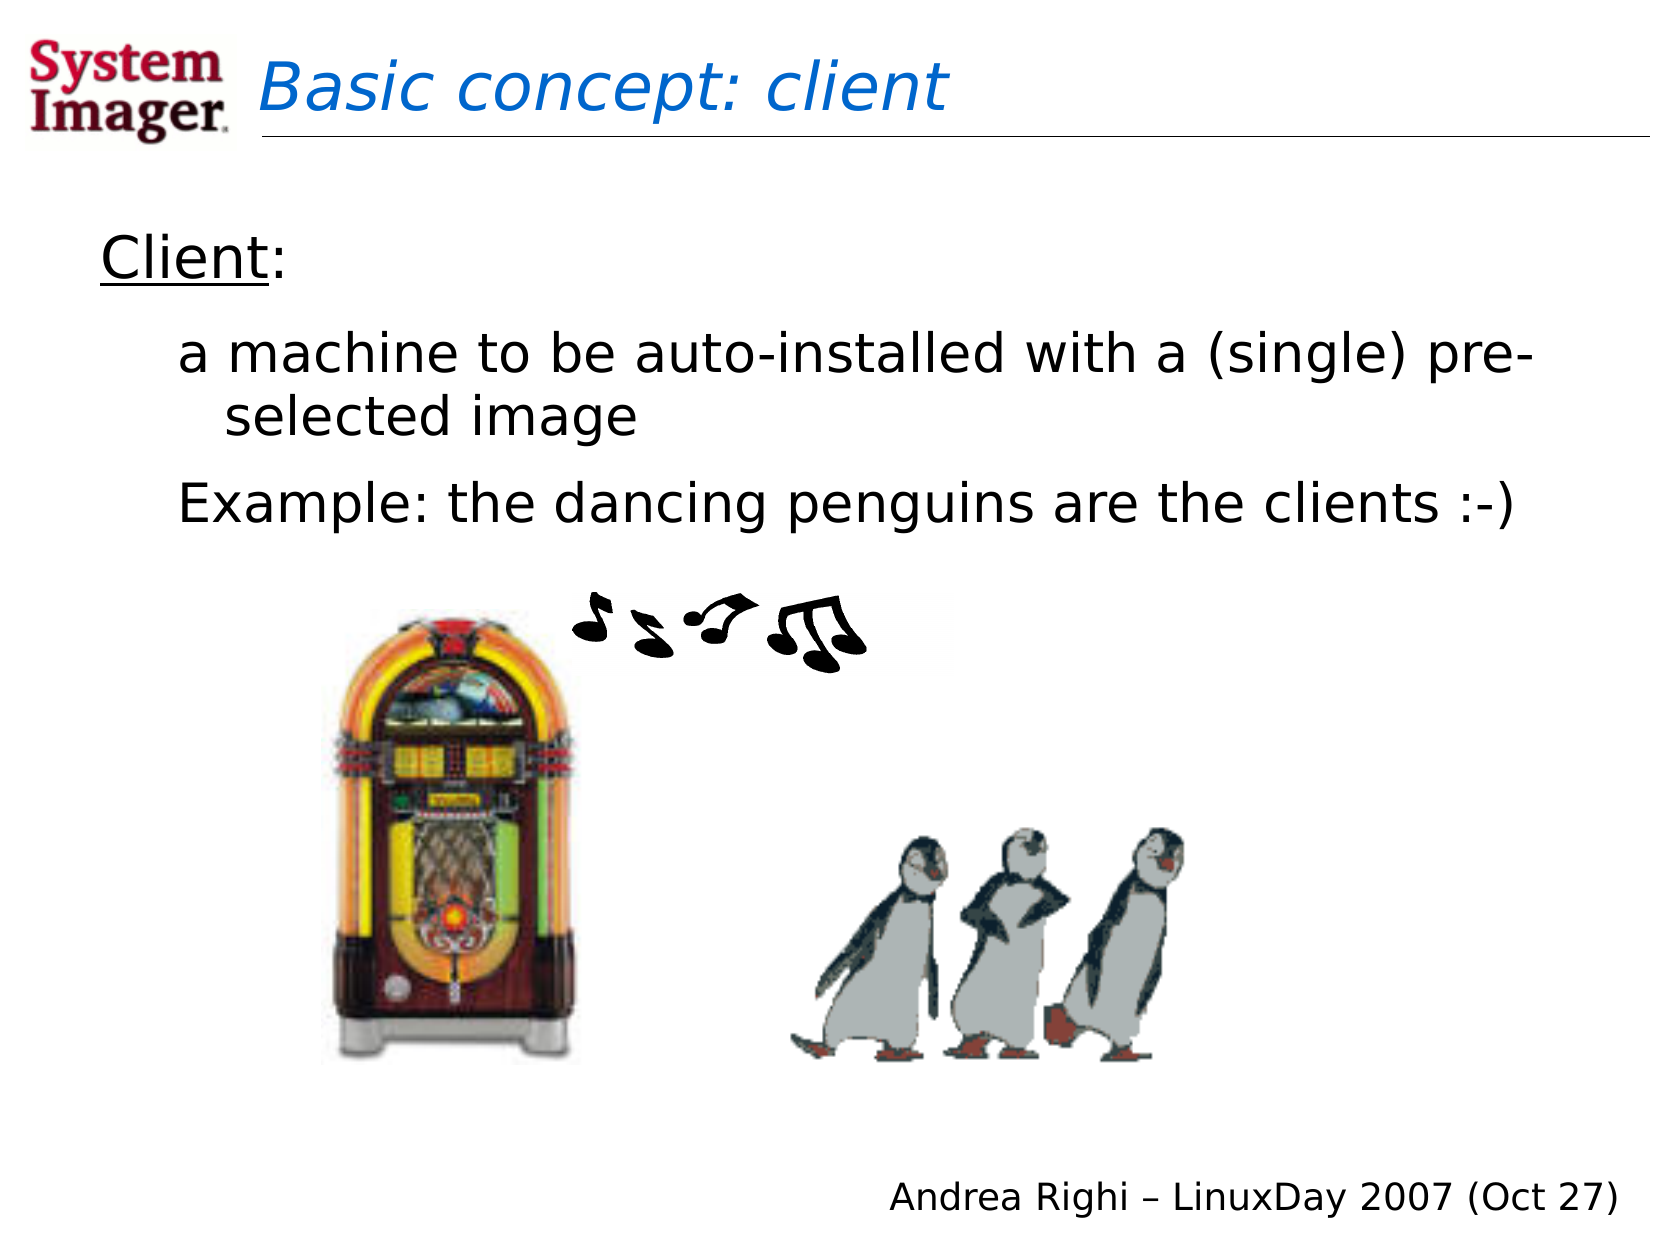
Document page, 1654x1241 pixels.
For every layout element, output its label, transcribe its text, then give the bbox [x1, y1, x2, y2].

picture [321, 592, 954, 1065]
picture [767, 698, 1300, 1082]
title Basic concept: client [258, 47, 1529, 126]
picture [25, 34, 237, 151]
list Client: a machine to be auto-installed with a (single) pre-selected image Example: the dancing penguins are the clients :-) [82, 225, 1571, 1095]
